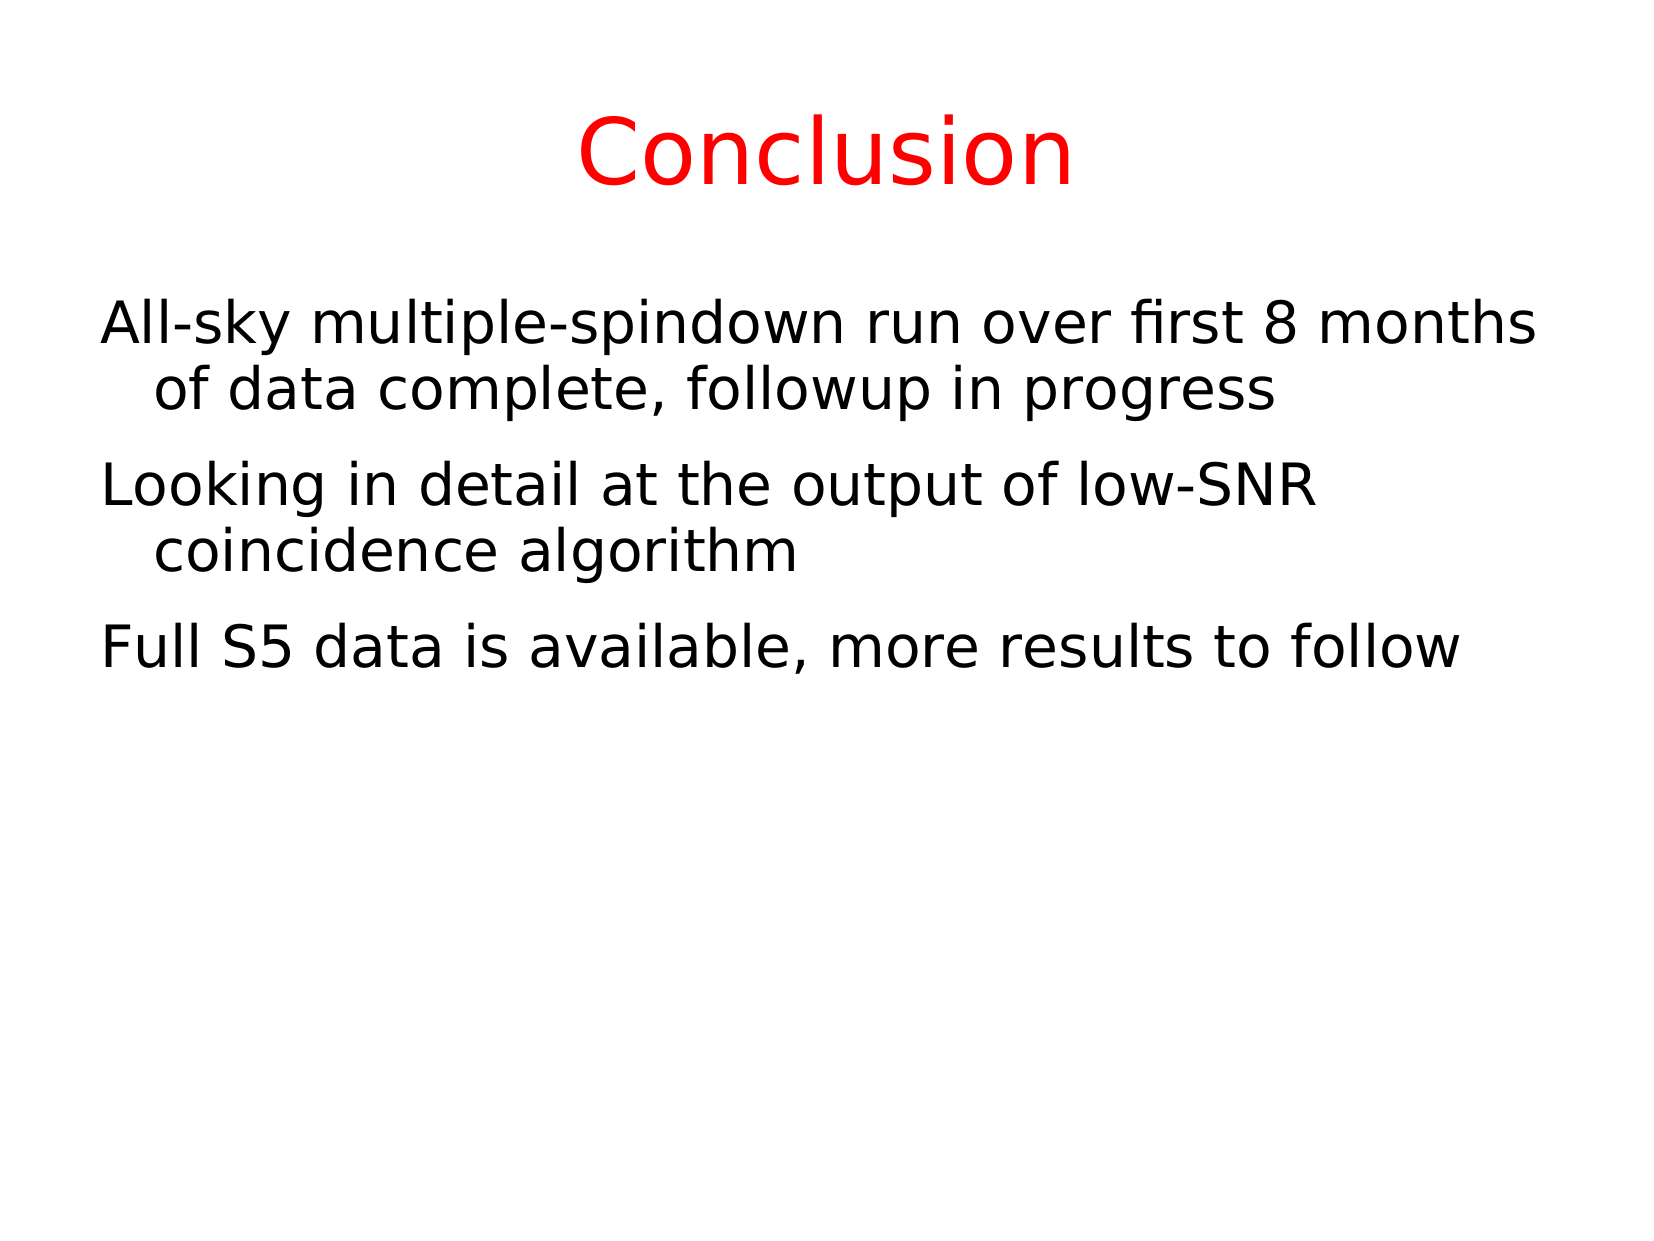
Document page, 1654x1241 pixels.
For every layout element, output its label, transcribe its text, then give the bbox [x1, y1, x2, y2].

list All-sky multiple-spindown run over first 8 months of data complete, followup in progress Looking in detail at the output of low-SNR coincidence algorithm Full S5 data is available, more results to follow [82, 290, 1571, 1109]
title Conclusion [82, 49, 1571, 257]
